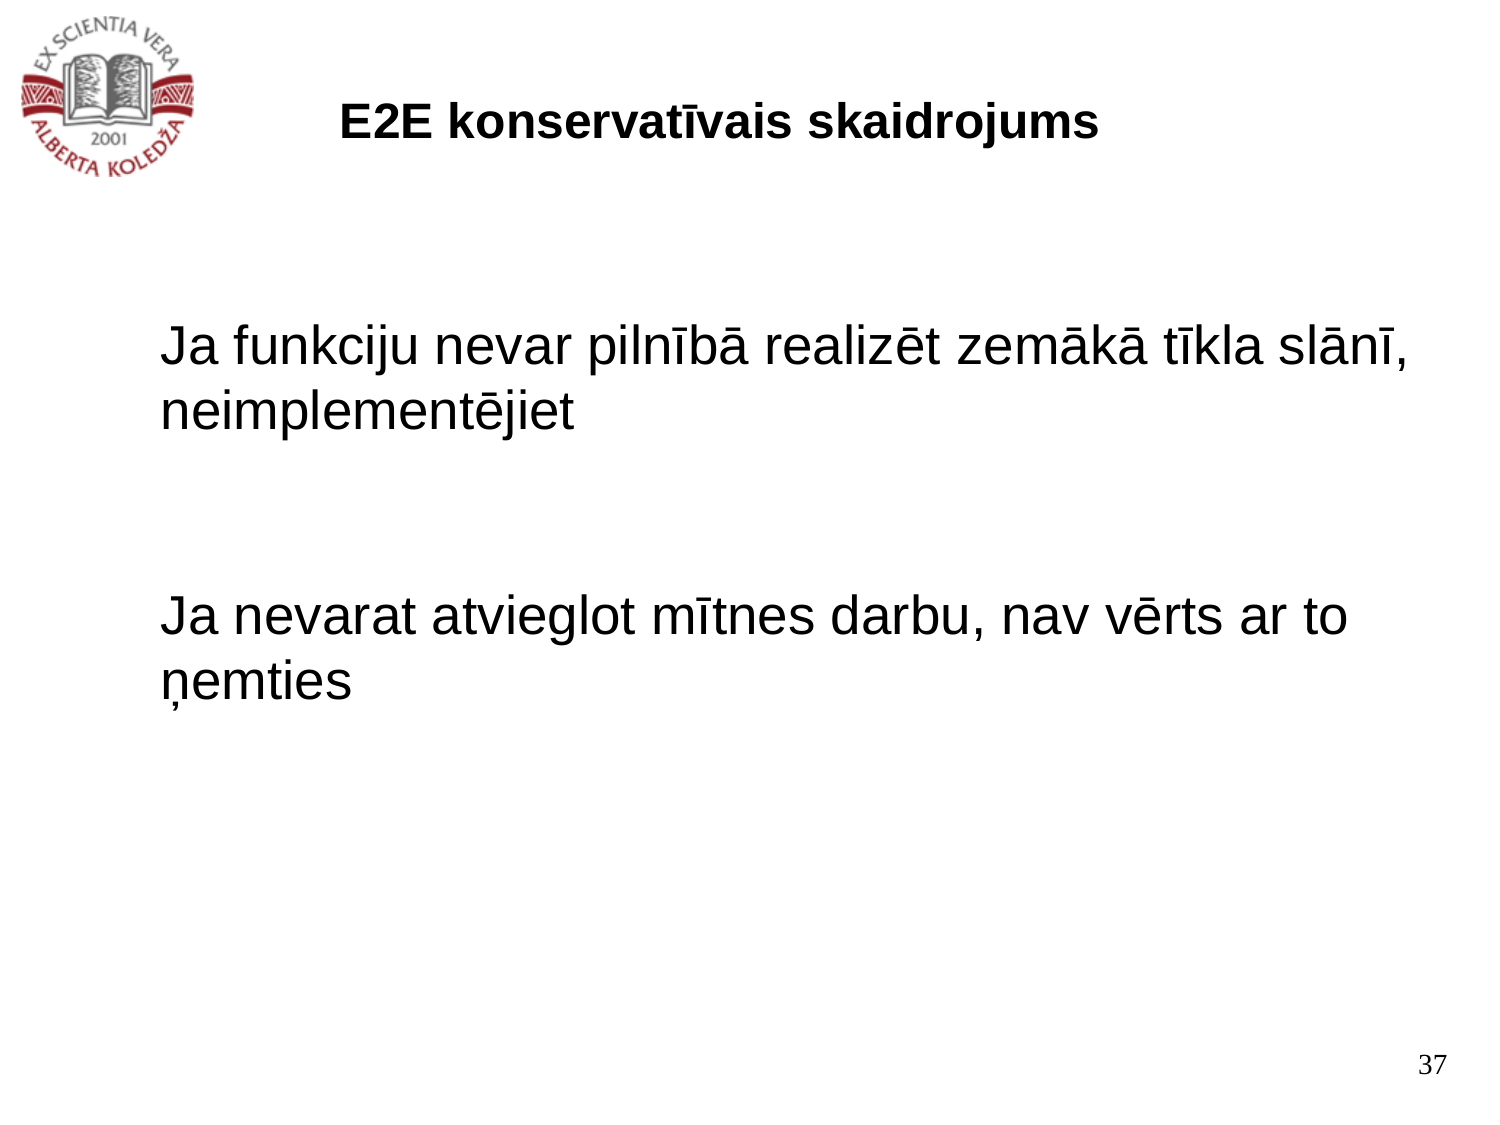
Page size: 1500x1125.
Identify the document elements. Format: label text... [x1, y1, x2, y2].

list Ja funkciju nevar pilnībā realizēt zemākā tīkla slānī, neimplementējiet Ja nevarat atvieglot mītnes darbu, nav vērts ar to ņemties [74, 200, 1463, 1101]
title E2E konservatīvais skaidrojums [50, 62, 1374, 175]
picture [21, 16, 194, 177]
